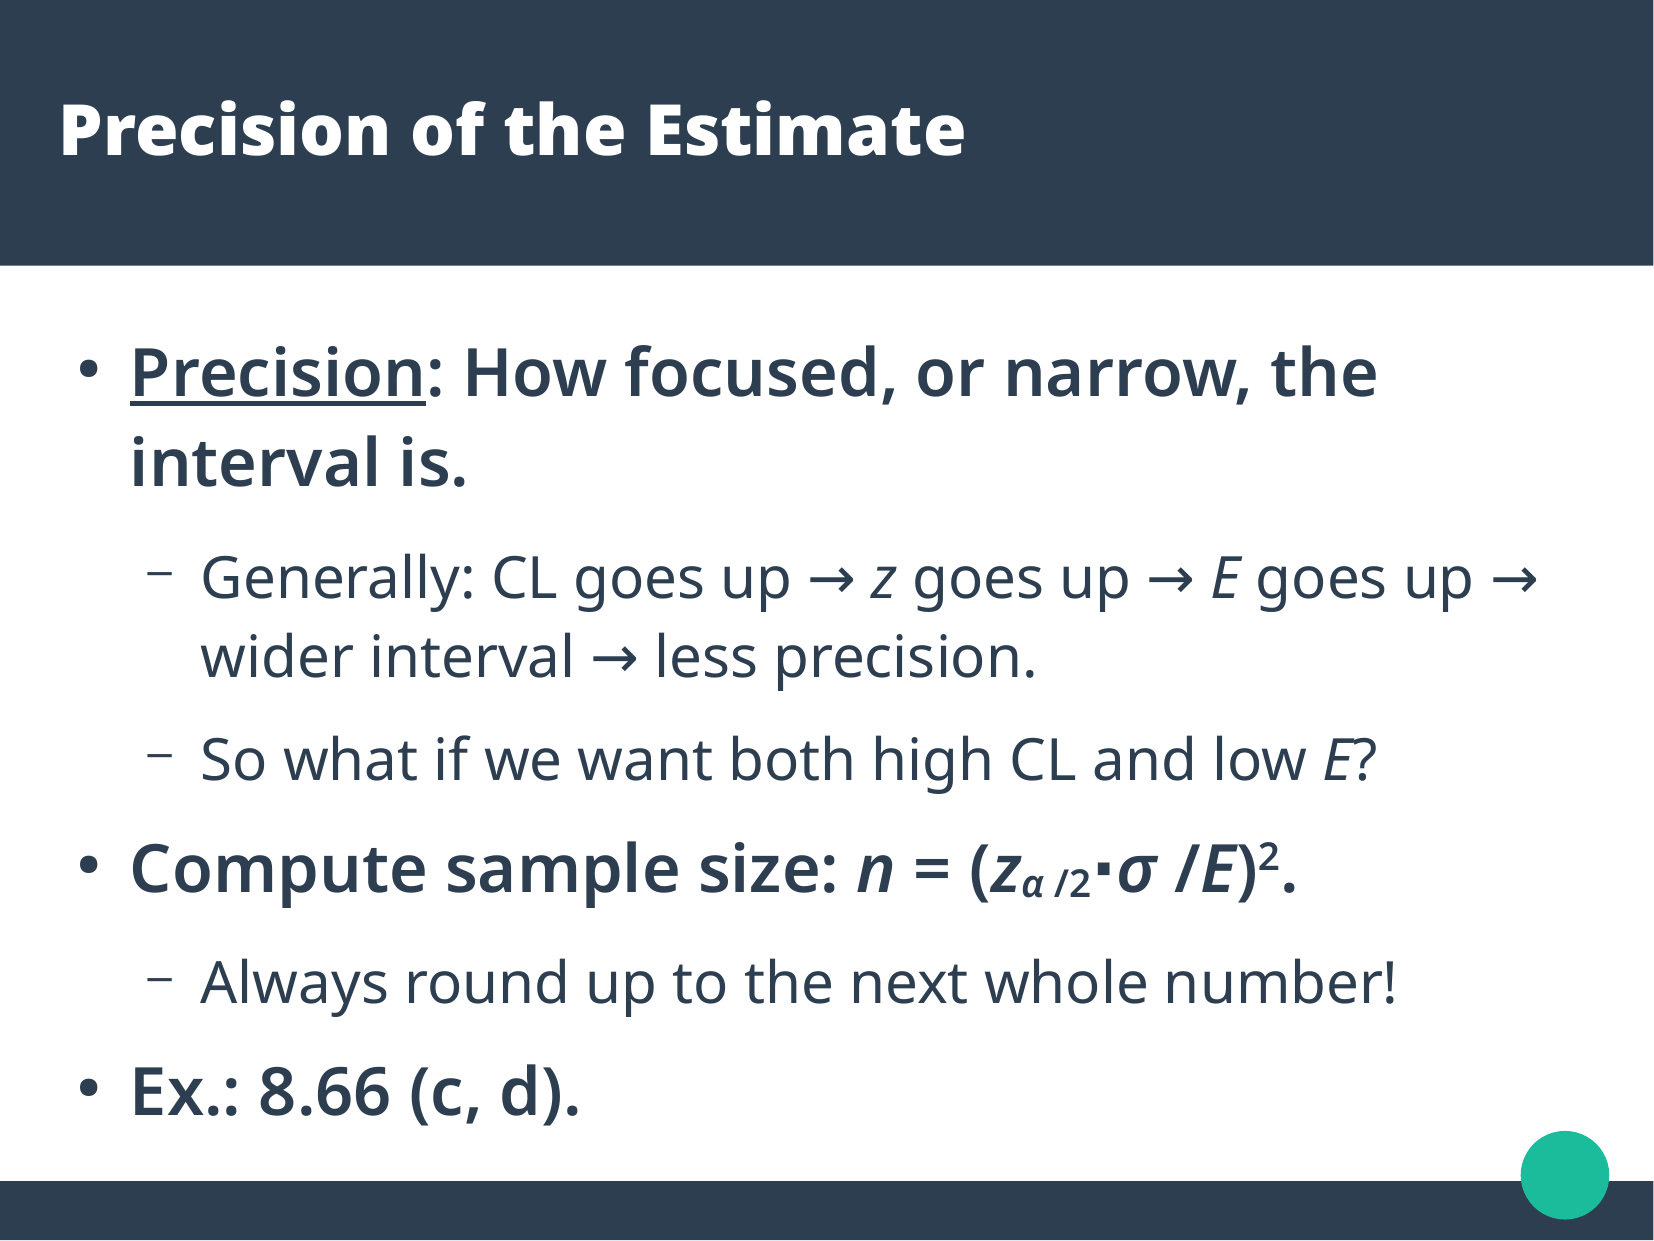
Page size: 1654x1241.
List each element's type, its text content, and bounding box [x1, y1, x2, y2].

list Precision: How focused, or narrow, the interval is. Generally: CL goes up → z goes up → E goes up → wider interval → less precision. So what if we want both high CL and low E? Compute sample size: n = (zα /2∙σ /E)2. Always round up to the next whole number! Ex.: 8.66 (c, d). [59, 324, 1595, 1152]
title Precision of the Estimate [59, 49, 1595, 207]
